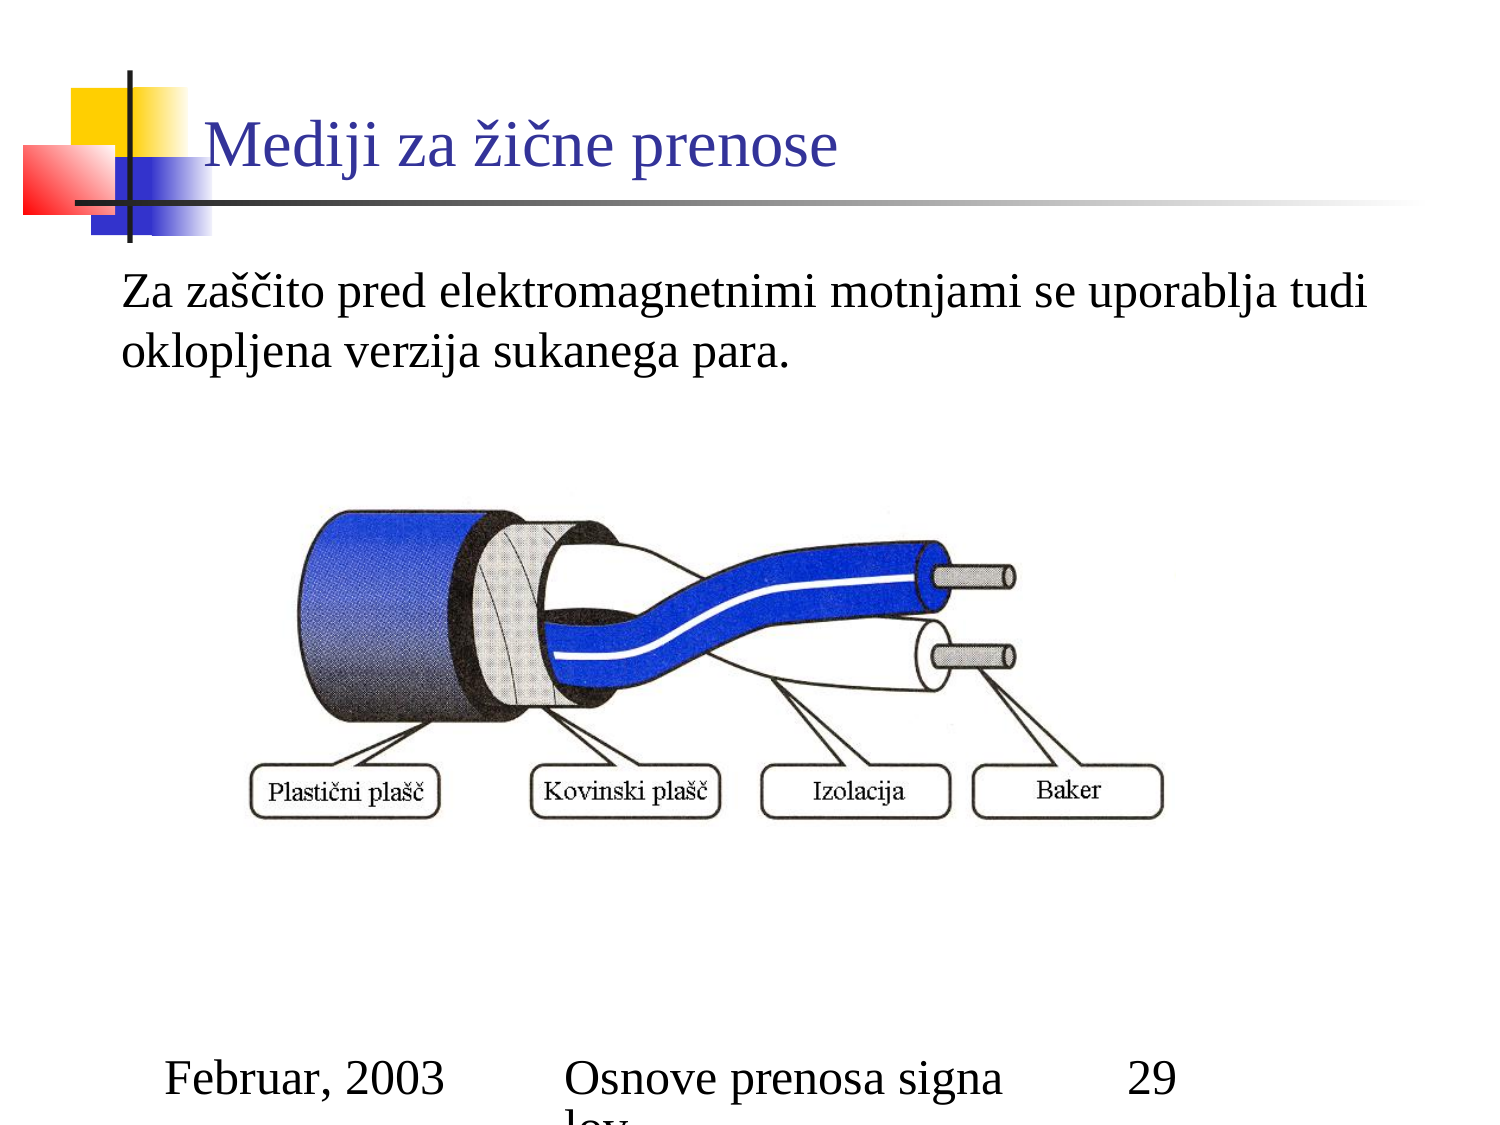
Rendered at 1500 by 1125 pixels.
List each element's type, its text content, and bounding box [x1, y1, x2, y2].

title Mediji za žične prenose [188, 92, 1468, 188]
picture [225, 487, 1176, 827]
list Za zaščito pred elektromagnetnimi motnjami se uporablja tudi oklopljena verzija sukanega para. [50, 249, 1469, 413]
